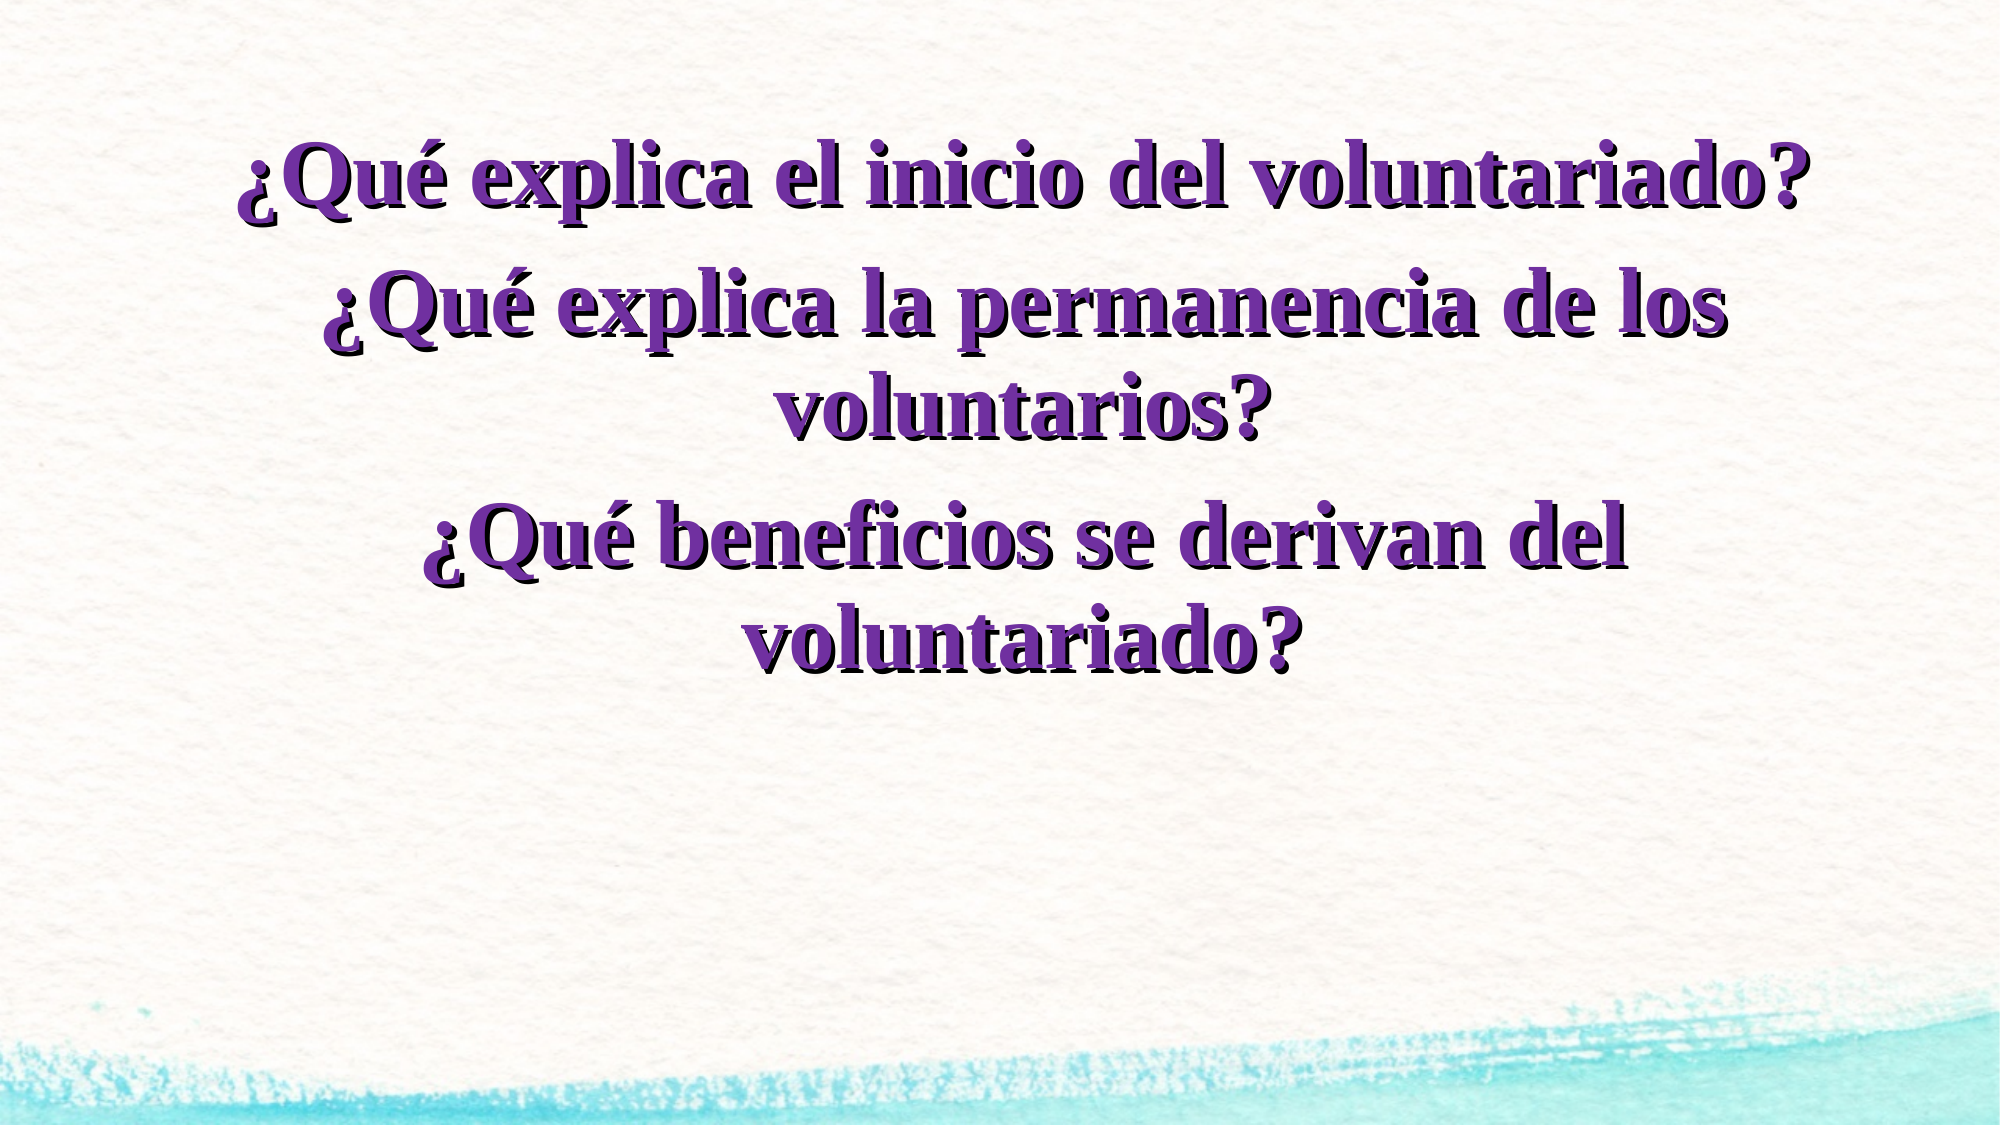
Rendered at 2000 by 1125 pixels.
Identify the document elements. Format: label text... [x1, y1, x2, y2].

text_box ¿Qué explica el inicio del voluntariado? ¿Qué explica la permanencia de los voluntarios? ¿Qué beneficios se derivan del voluntariado? [196, 113, 1851, 1061]
picture [0, 0, 2000, 1125]
